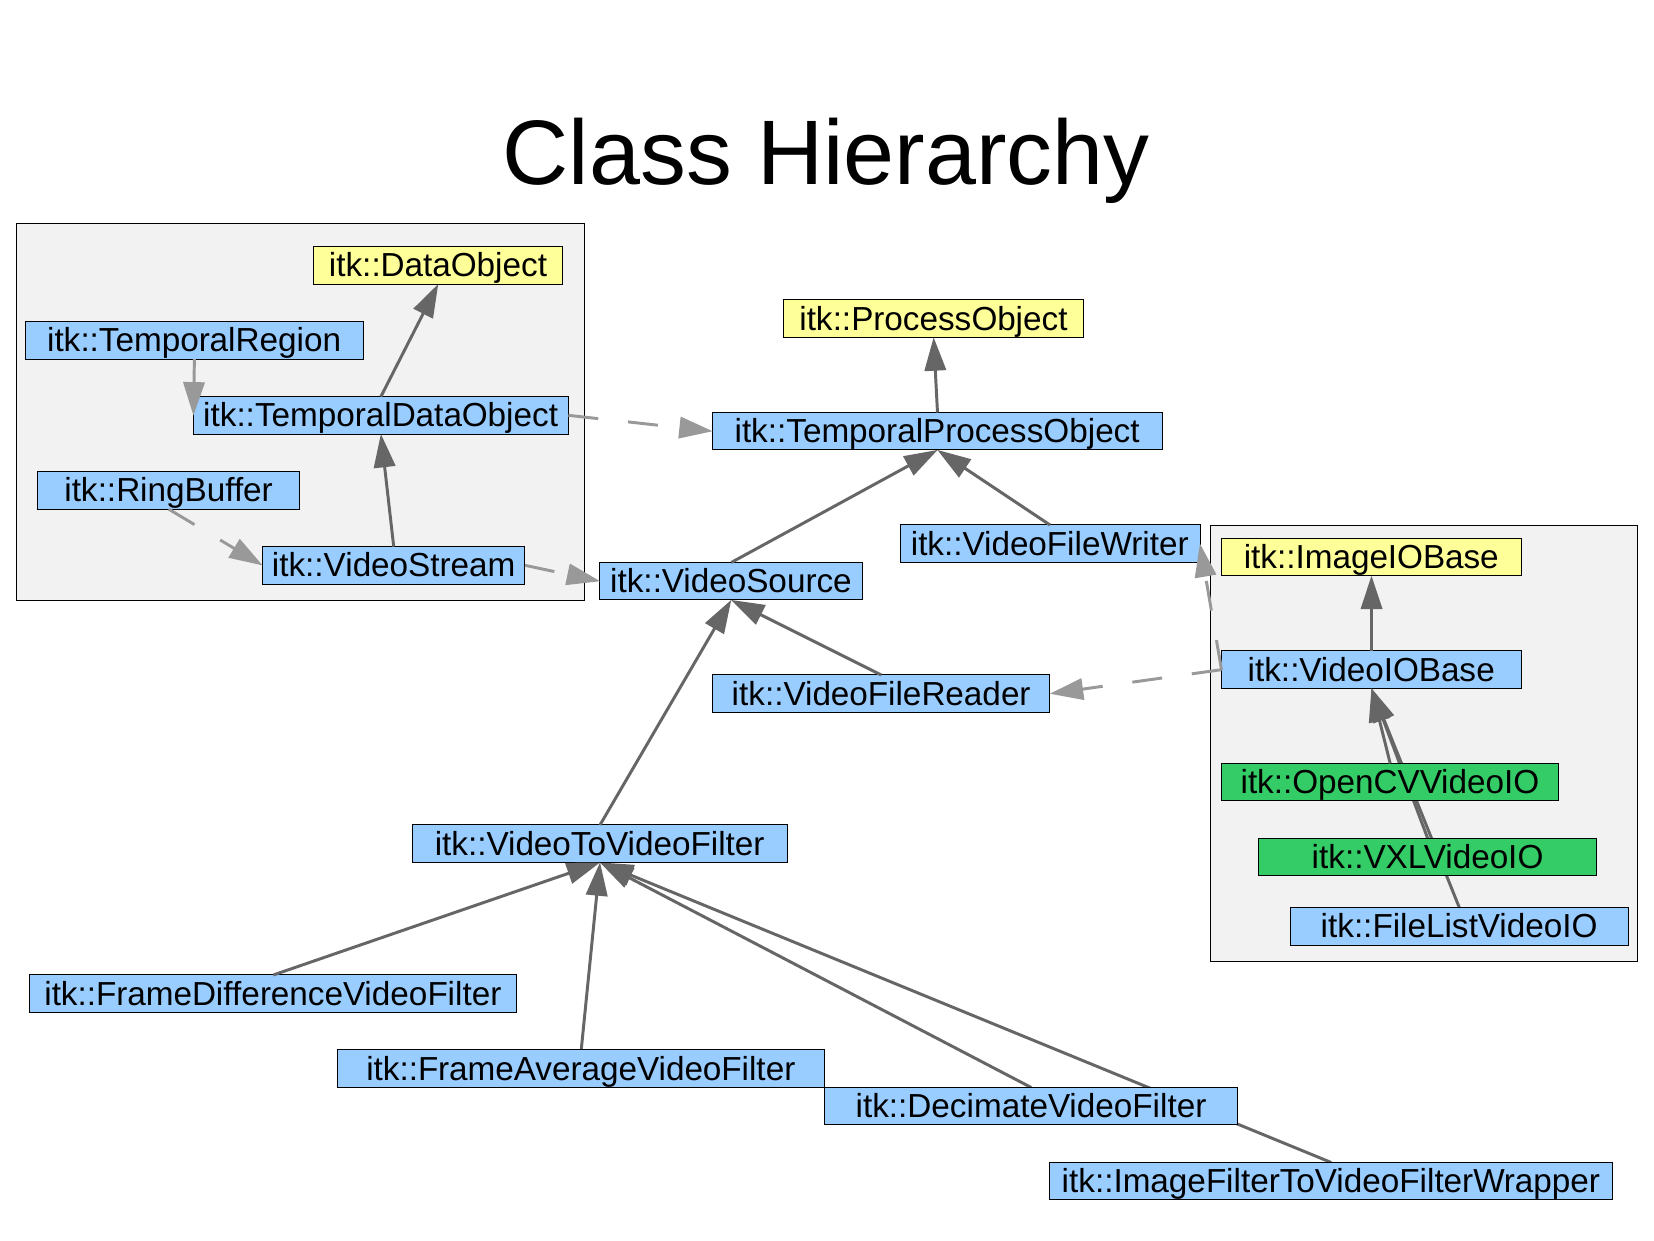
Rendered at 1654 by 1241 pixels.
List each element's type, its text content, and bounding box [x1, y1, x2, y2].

text_box itk::VideoFileWriter [900, 524, 1201, 563]
text_box [384, 250, 585, 415]
text_box itk::VideoIOBase [1221, 650, 1522, 689]
text_box itk::VideoToVideoFilter [412, 824, 788, 863]
text_box itk::TemporalRegion [25, 321, 364, 360]
text_box itk::FileListVideoIO [1290, 907, 1629, 946]
text_box itk::VXLVideoIO [1258, 838, 1597, 876]
text_box itk::ImageIOBase [1221, 538, 1522, 576]
text_box itk::VideoSource [599, 562, 863, 600]
text_box itk::FrameDifferenceVideoFilter [29, 974, 517, 1013]
text_box itk::DataObject [313, 246, 563, 285]
text_box itk::RingBuffer [37, 471, 300, 510]
title Class Hierarchy [82, 56, 1571, 250]
text_box itk::FrameAverageVideoFilter [337, 1049, 825, 1088]
text_box [1384, 729, 1397, 763]
text_box itk::TemporalProcessObject [712, 412, 1163, 450]
text_box itk::ProcessObject [783, 299, 1084, 338]
text_box itk::VideoStream [262, 546, 525, 585]
text_box itk::OpenCVVideoIO [1221, 763, 1559, 801]
text_box [16, 223, 585, 601]
text_box itk::ImageFilterToVideoFilterWrapper [1049, 1162, 1613, 1200]
text_box [1210, 525, 1638, 962]
text_box itk::VideoFileReader [712, 674, 1050, 713]
text_box itk::DecimateVideoFilter [824, 1087, 1238, 1125]
text_box itk::TemporalDataObject [193, 396, 569, 435]
